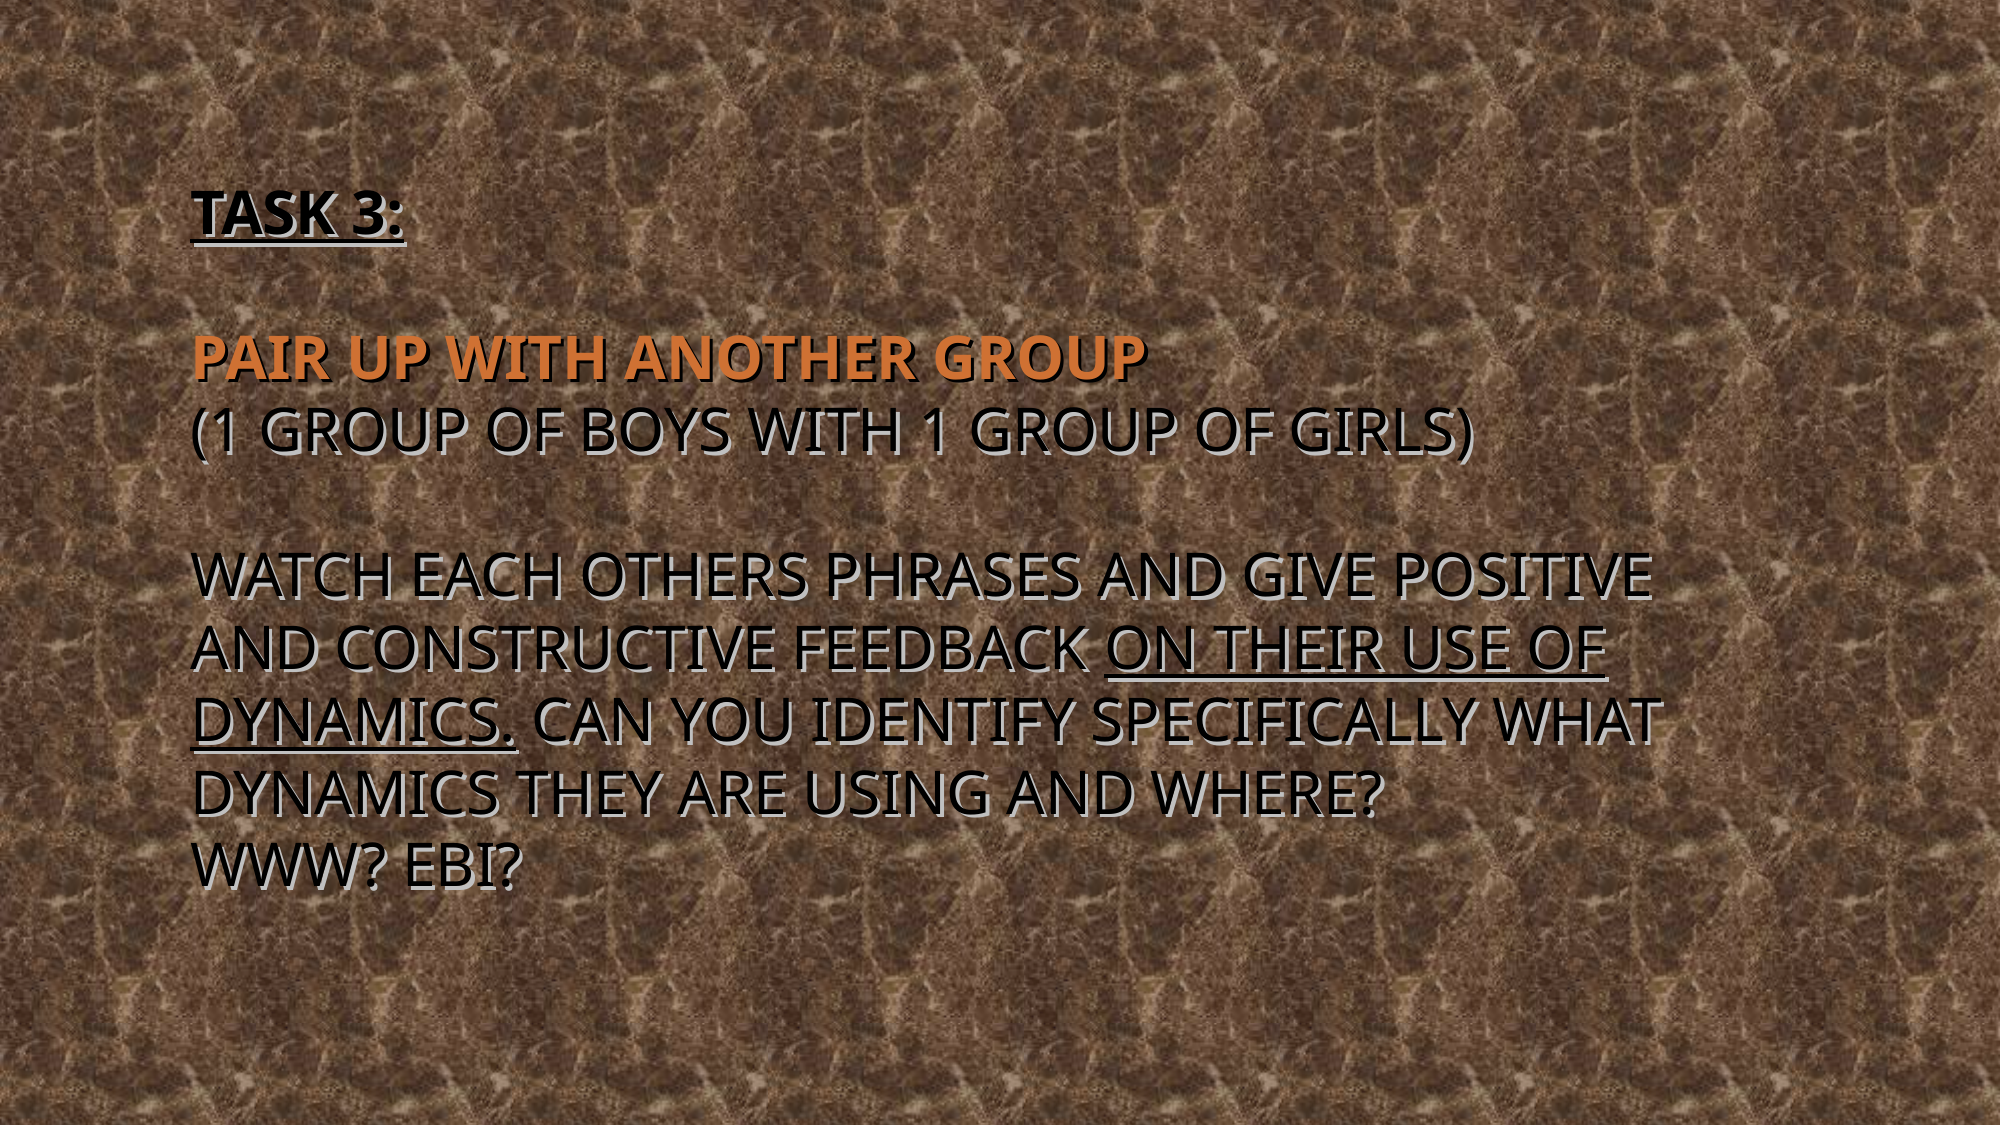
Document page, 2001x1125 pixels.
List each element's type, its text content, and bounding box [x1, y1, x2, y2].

title TASK 3: Pair up with another group (1 group of boys with 1 group of girls) watch each others phrases and give positive and constructive feedback on their use of dynamics. Can you identify specifically what dynamics they are using and where? www? Ebi? [175, 130, 1801, 943]
